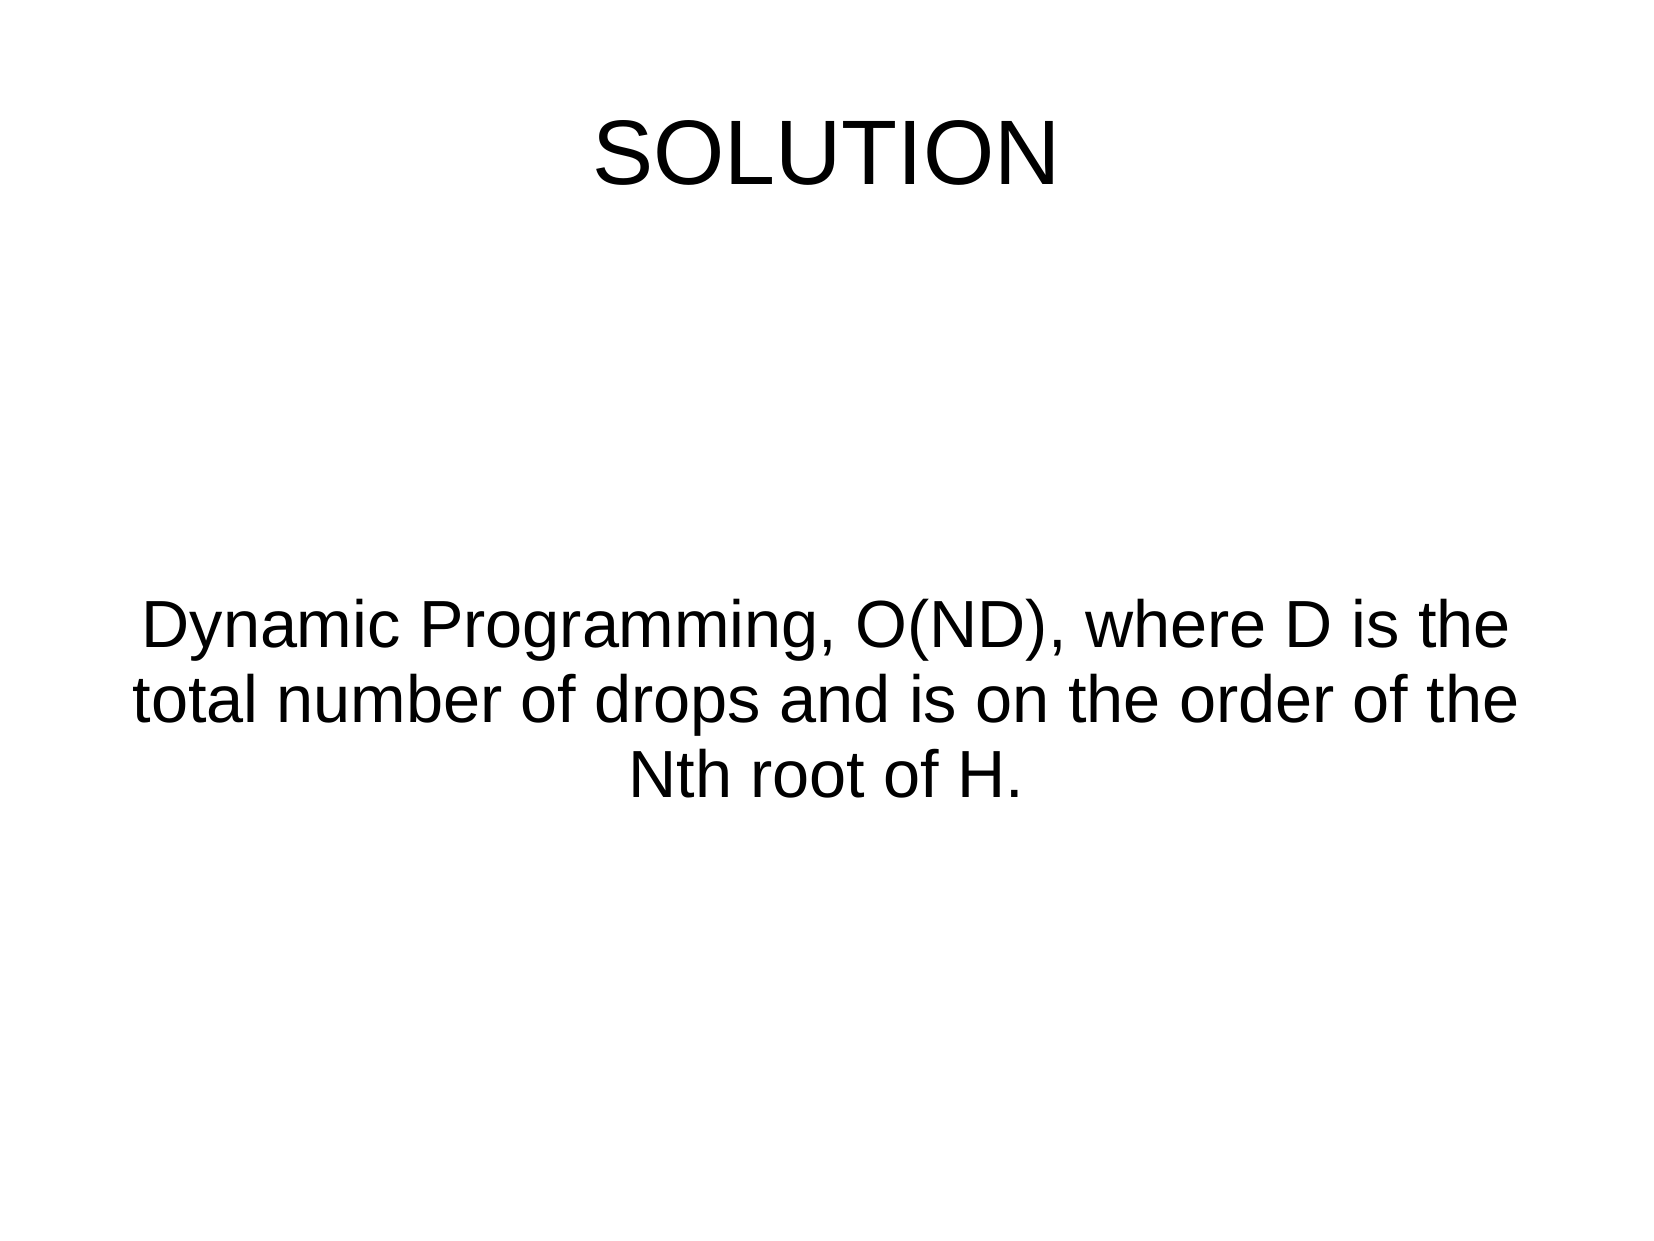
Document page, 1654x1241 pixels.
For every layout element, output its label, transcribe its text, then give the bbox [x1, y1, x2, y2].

title SOLUTION [82, 56, 1571, 250]
subtitle Dynamic Programming, O(ND), where D is the total number of drops and is on the order of the Nth root of H. [82, 297, 1571, 1102]
